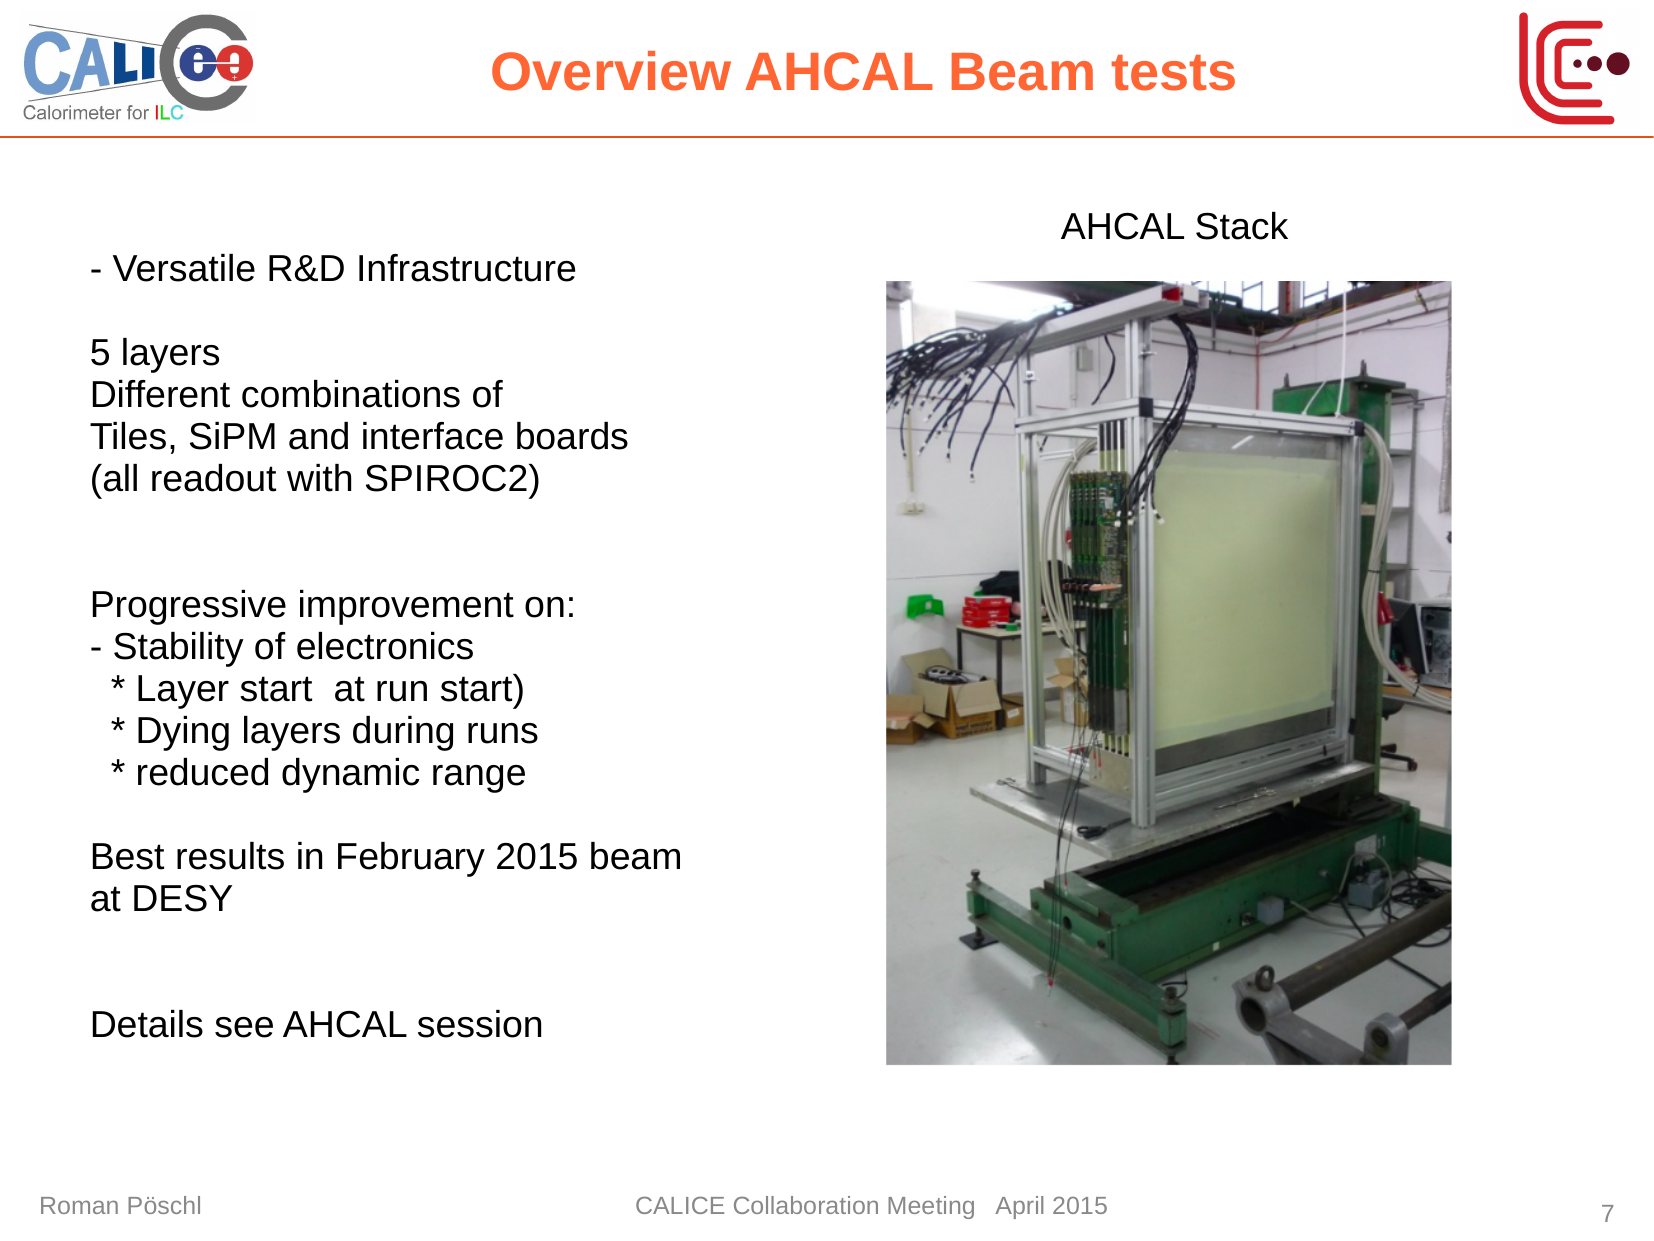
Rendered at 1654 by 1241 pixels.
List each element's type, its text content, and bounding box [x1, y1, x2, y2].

text_box - Versatile R&D Infrastructure 5 layers Different combinations of Tiles, SiPM and interface boards (all readout with SPIROC2) Progressive improvement on: - Stability of electronics * Layer start at run start) * Dying layers during runs * reduced dynamic range Best results in February 2015 beam at DESY Details see AHCAL session [75, 240, 699, 1053]
picture [1508, 2, 1641, 135]
text_box AHCAL Stack [1046, 198, 1306, 256]
title Overview AHCAL Beam tests [128, 29, 1617, 113]
picture [20, 10, 255, 122]
picture [885, 281, 1453, 1074]
